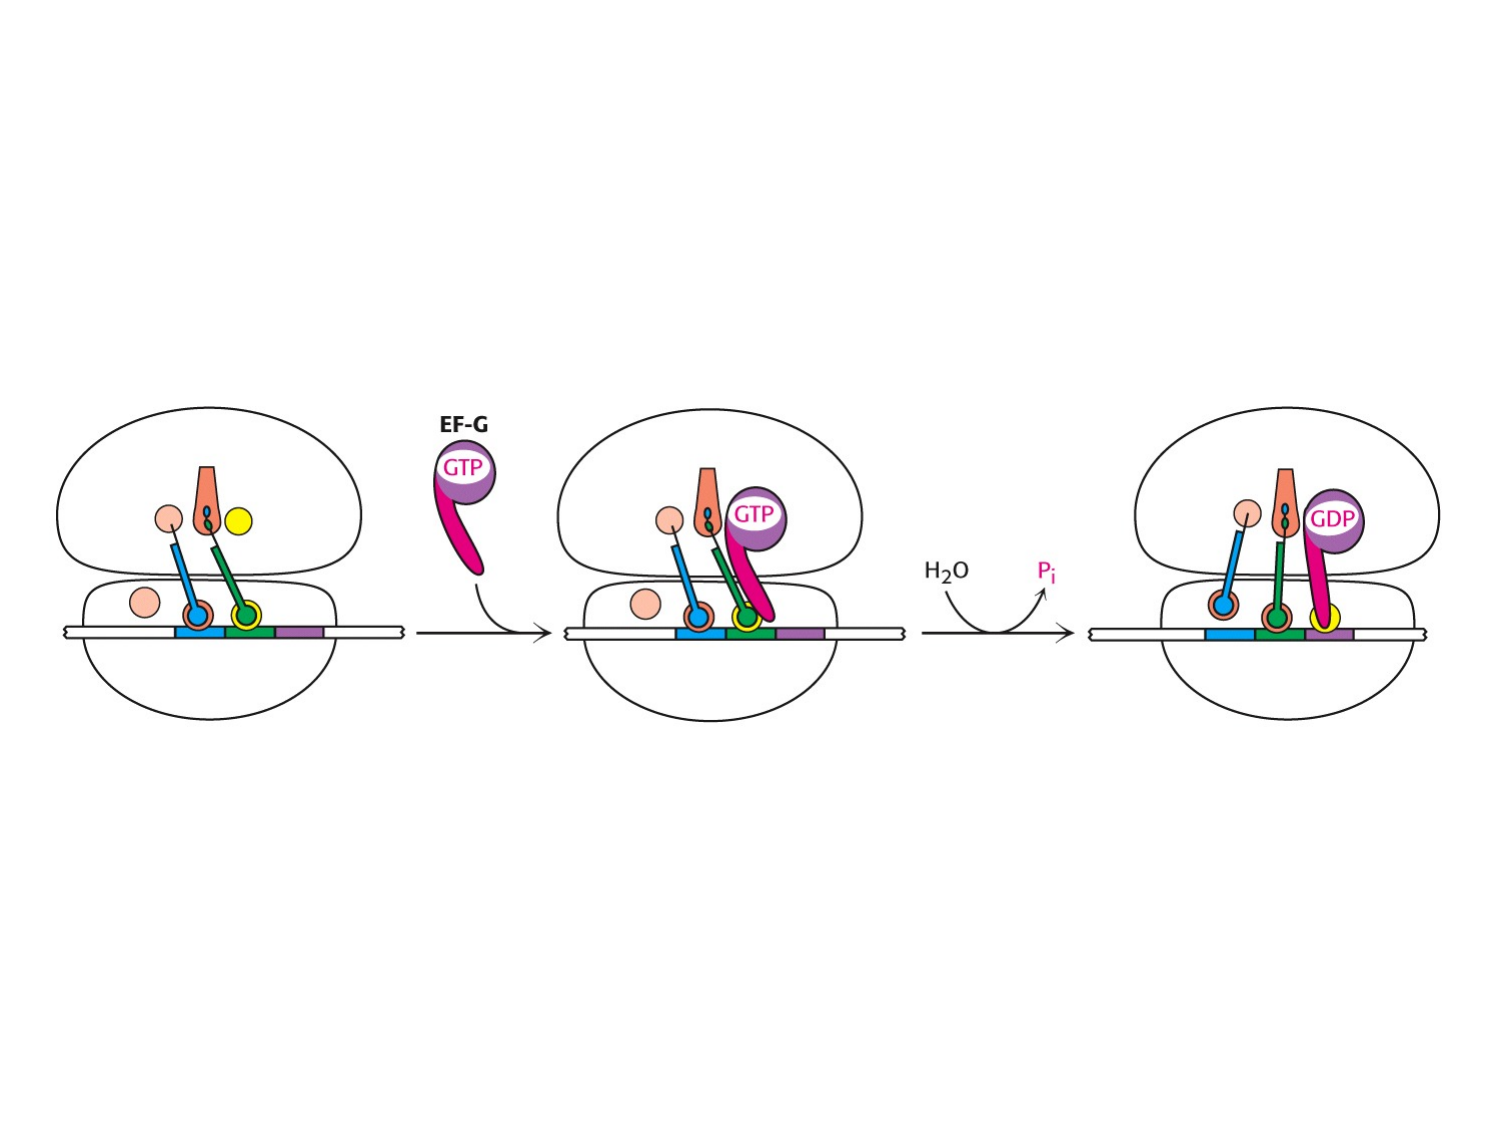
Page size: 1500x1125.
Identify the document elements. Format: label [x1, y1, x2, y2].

picture [49, 390, 1450, 735]
